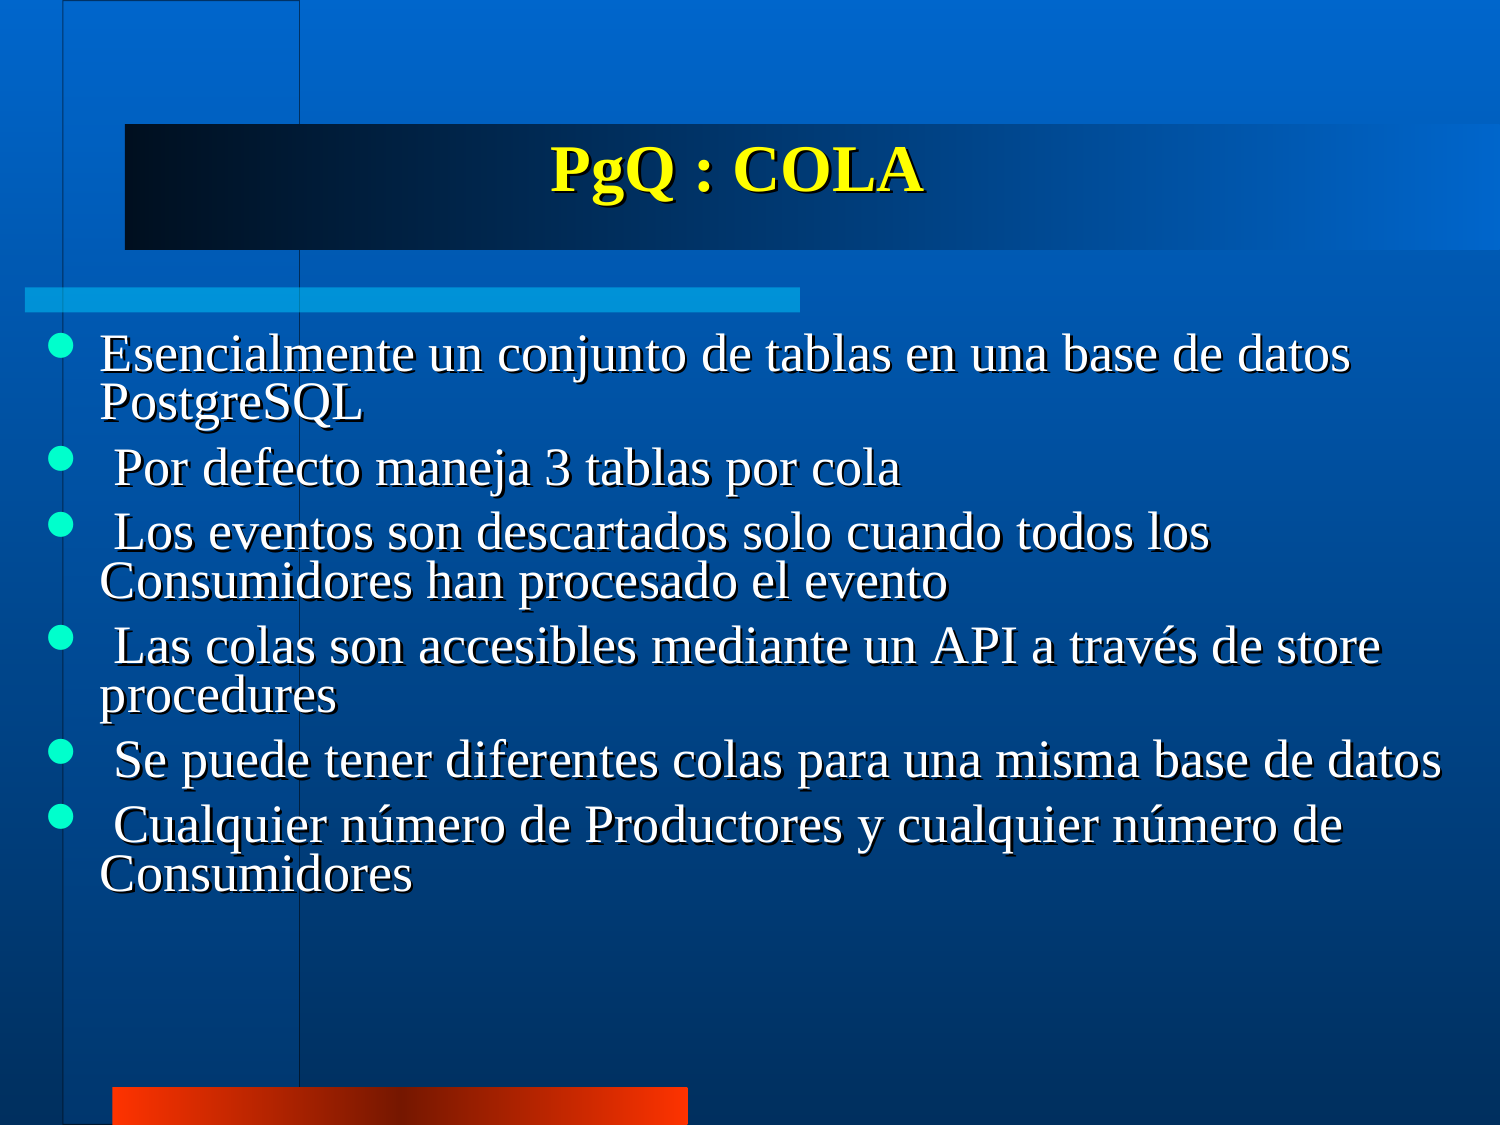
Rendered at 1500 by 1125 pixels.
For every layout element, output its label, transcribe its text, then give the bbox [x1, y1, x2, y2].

title PgQ : COLA [29, 78, 1447, 266]
list Esencialmente un conjunto de tablas en una base de datos PostgreSQL Por defecto maneja 3 tablas por cola Los eventos son descartados solo cuando todos los Consumidores han procesado el evento Las colas son accesibles mediante un API a través de store procedures Se puede tener diferentes colas para una misma base de datos Cualquier número de Productores y cualquier número de Consumidores [29, 324, 1477, 1071]
